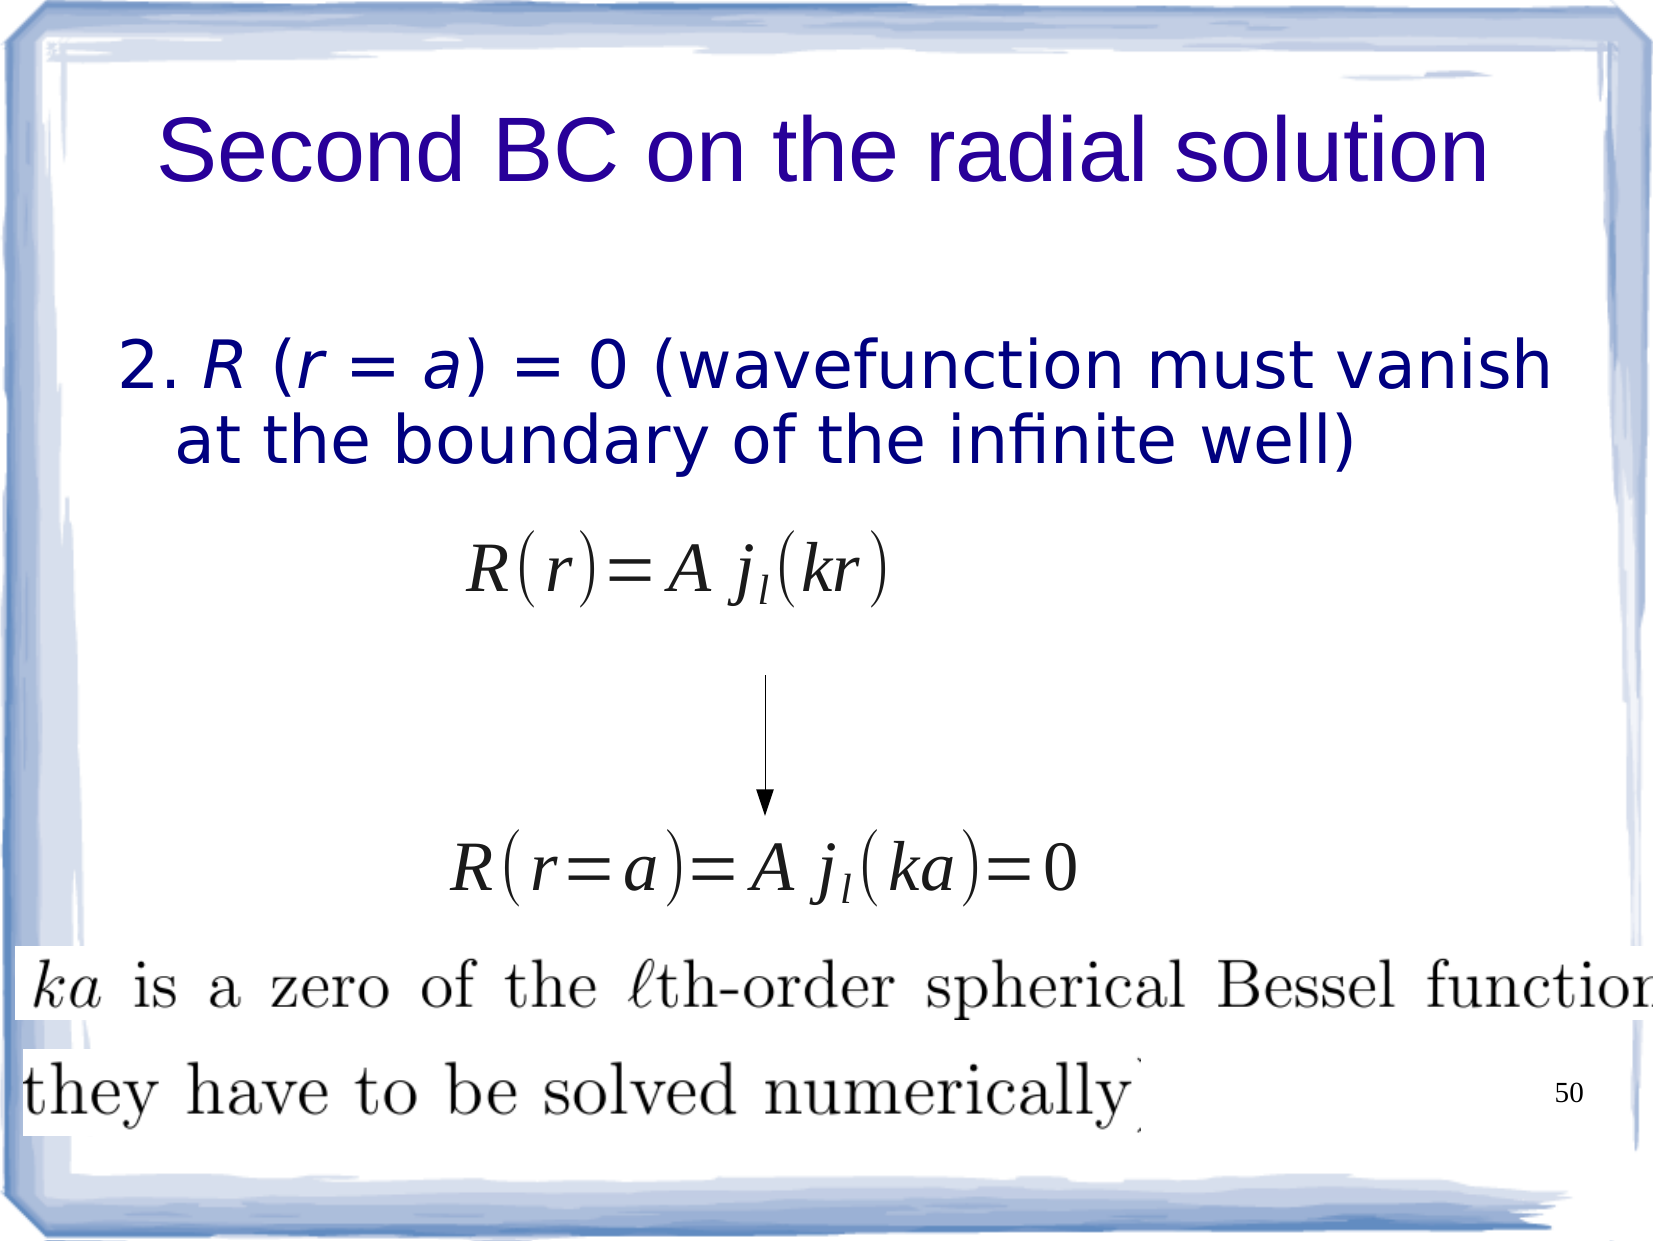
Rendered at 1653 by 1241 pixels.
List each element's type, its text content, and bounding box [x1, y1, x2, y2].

chart [428, 824, 1096, 916]
title Second BC on the radial solution [82, 49, 1567, 253]
picture [0, 0, 1653, 1241]
chart [443, 525, 910, 616]
list 2. R (r = a) = 0 (wavefunction must vanish at the boundary of the infinite well) [117, 324, 1567, 766]
